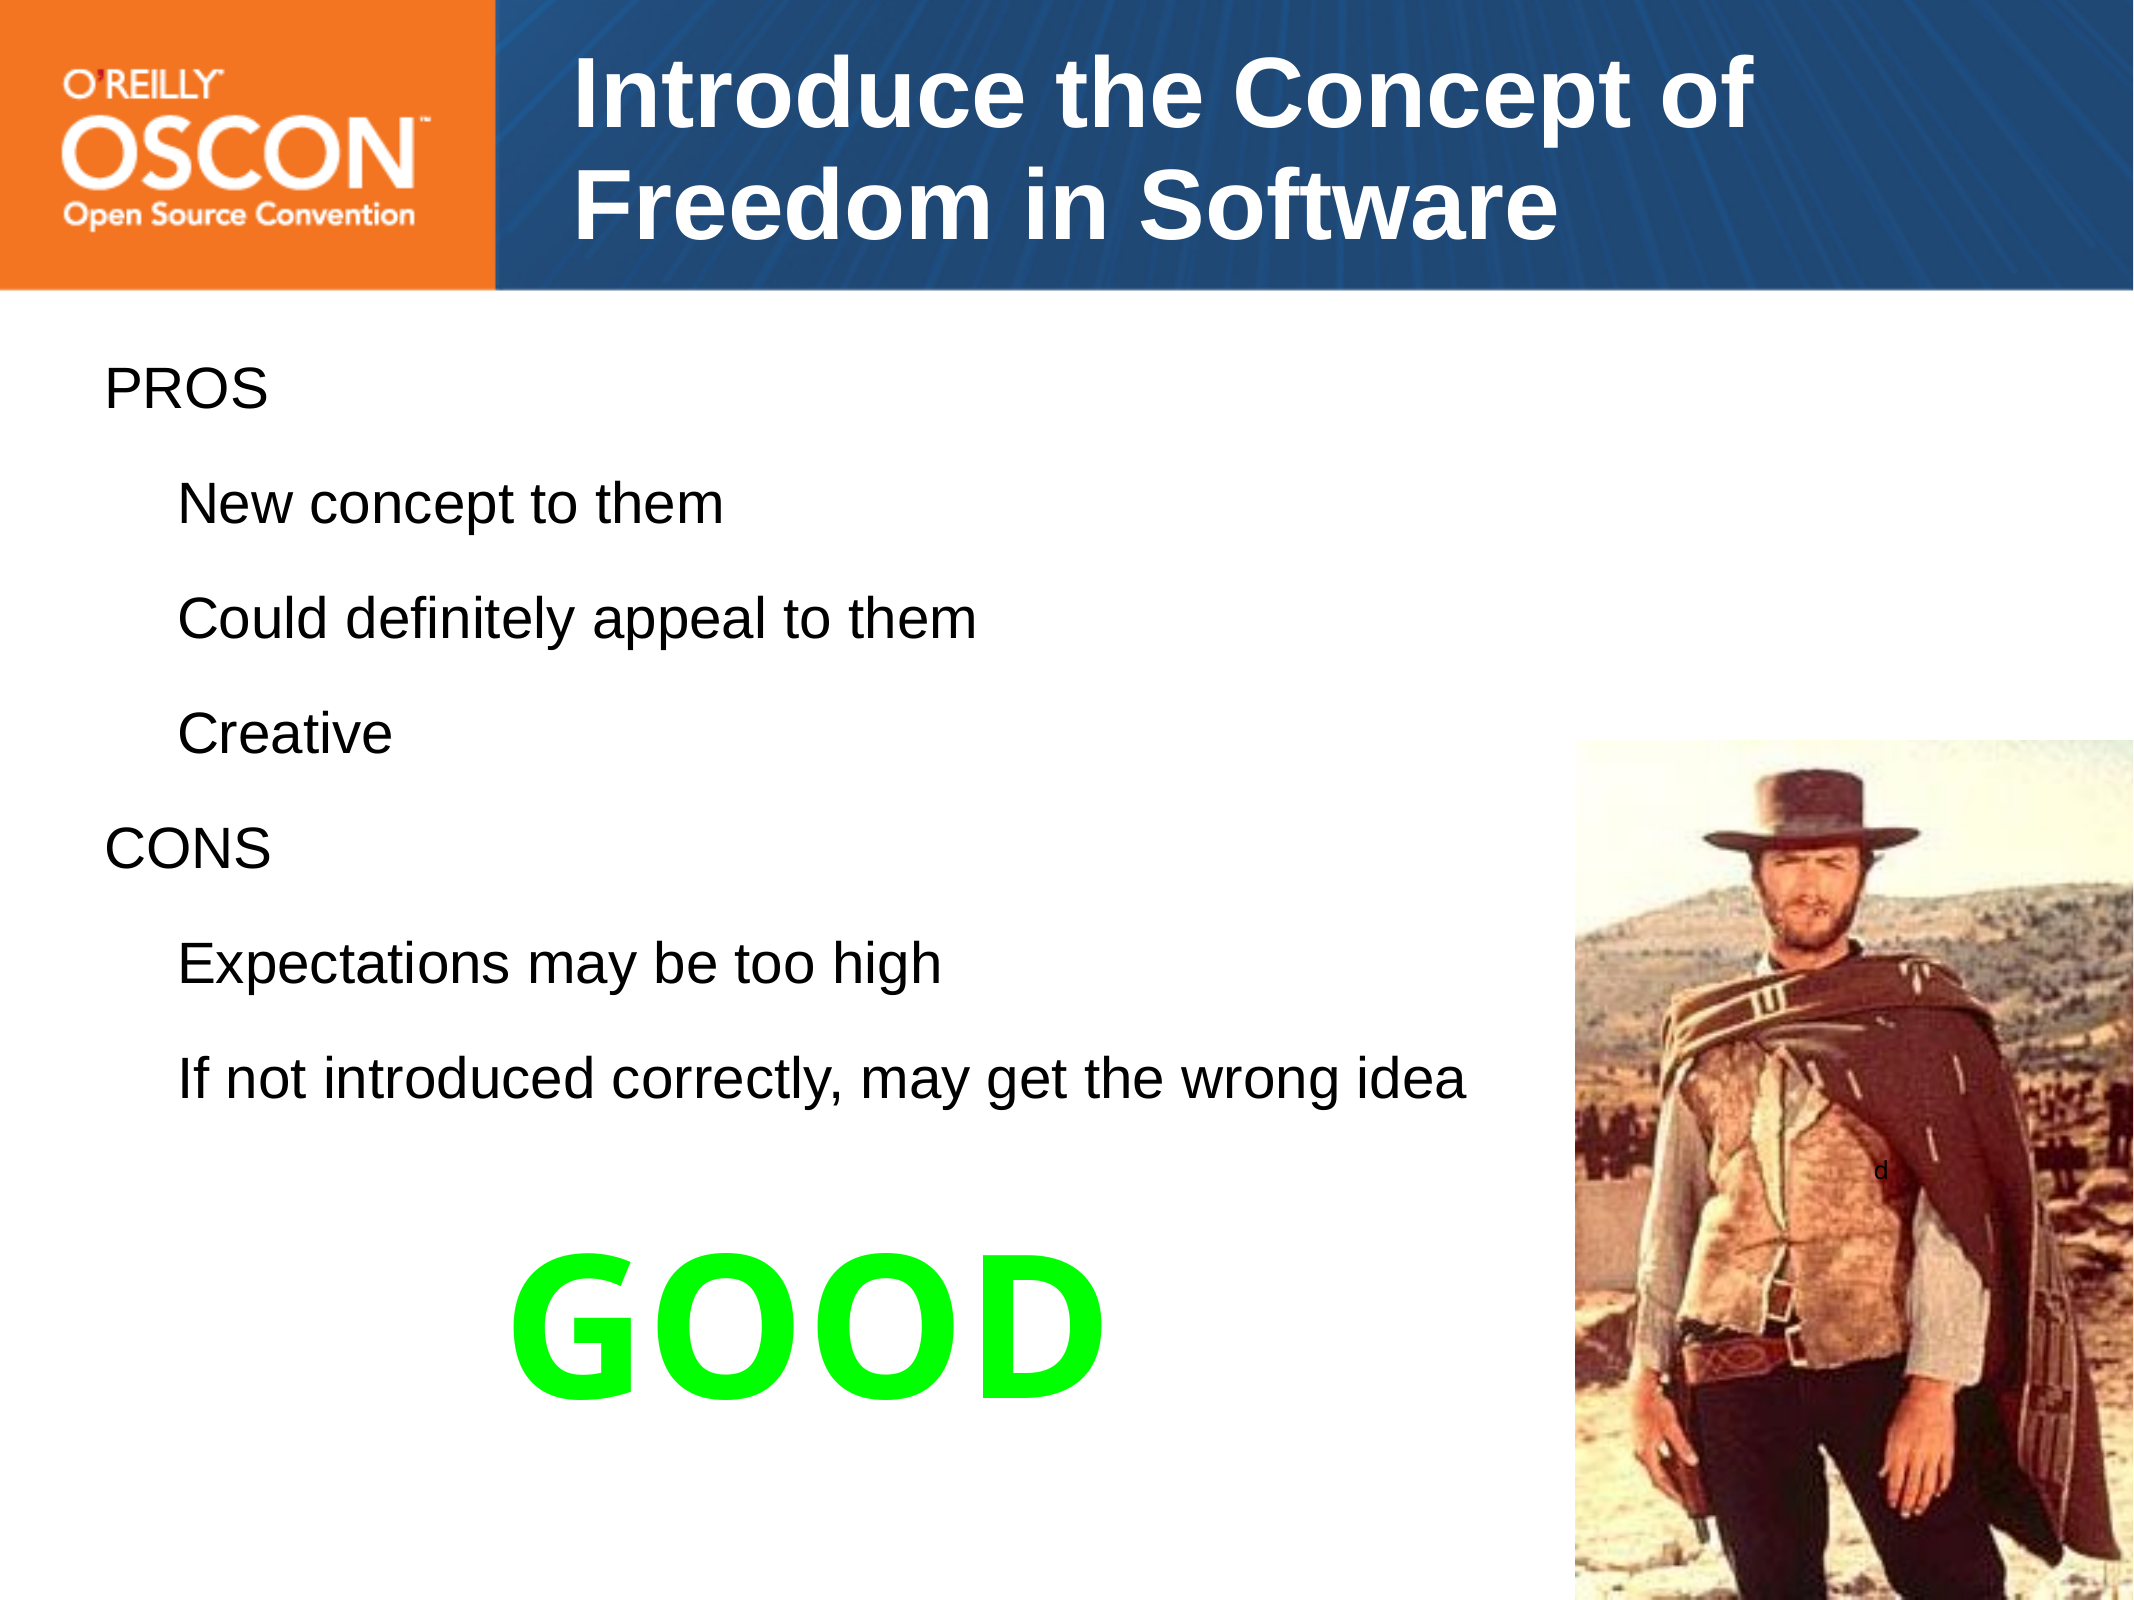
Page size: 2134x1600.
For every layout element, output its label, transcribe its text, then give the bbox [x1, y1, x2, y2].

list PROS New concept to them Could definitely appeal to them Creative CONS Expectations may be too high If not introduced correctly, may get the wrong idea [60, 356, 2050, 1544]
title Introduce the Concept of Freedom in Software [572, 36, 2086, 261]
text_box GOOD [487, 1177, 1238, 1422]
picture [0, 0, 2134, 1600]
